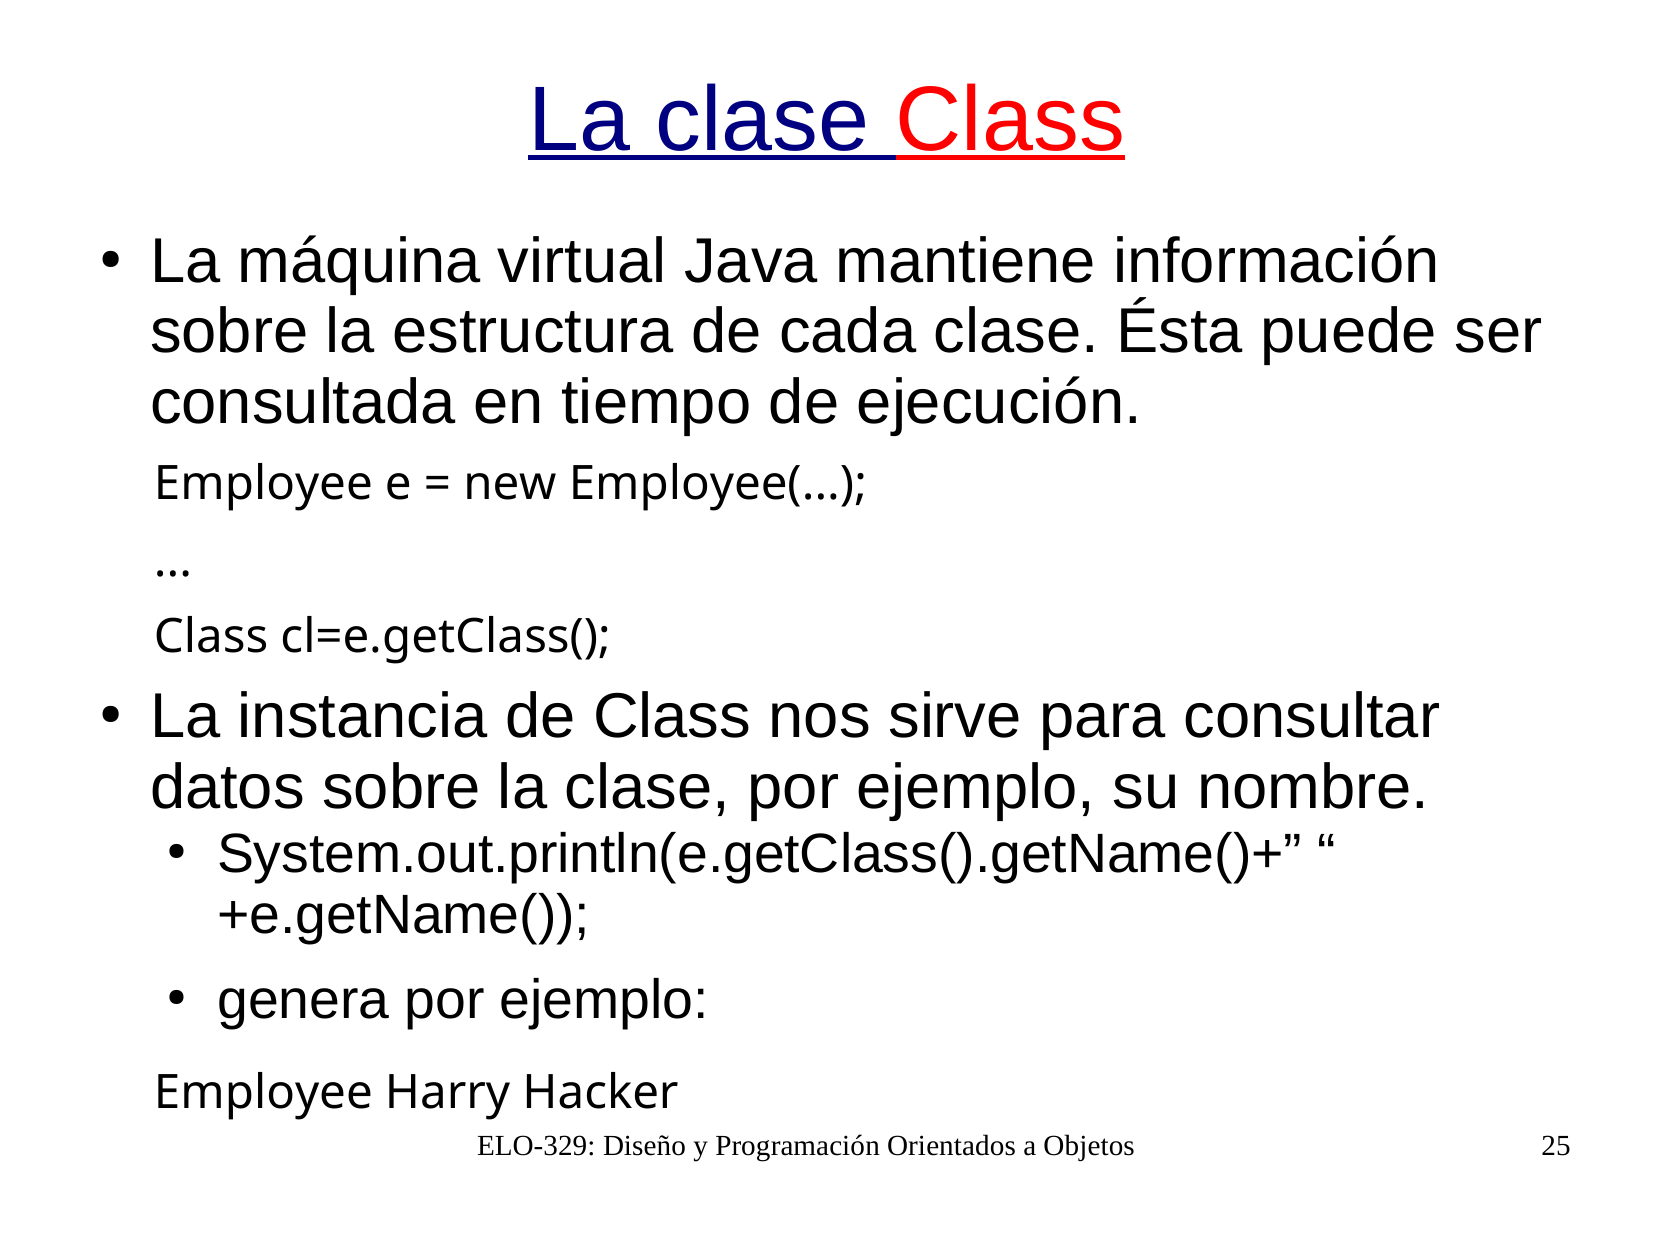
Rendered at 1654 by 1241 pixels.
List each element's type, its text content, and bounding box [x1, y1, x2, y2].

list La máquina virtual Java mantiene información sobre la estructura de cada clase. Ésta puede ser consultada en tiempo de ejecución. Employee e = new Employee(...); ... Class cl=e.getClass(); La instancia de Class nos sirve para consultar datos sobre la clase, por ejemplo, su nombre. System.out.println(e.getClass().getName()+” “ +e.getName()); genera por ejemplo: Employee Harry Hacker [82, 225, 1571, 1126]
title La clase Class [82, 49, 1571, 188]
